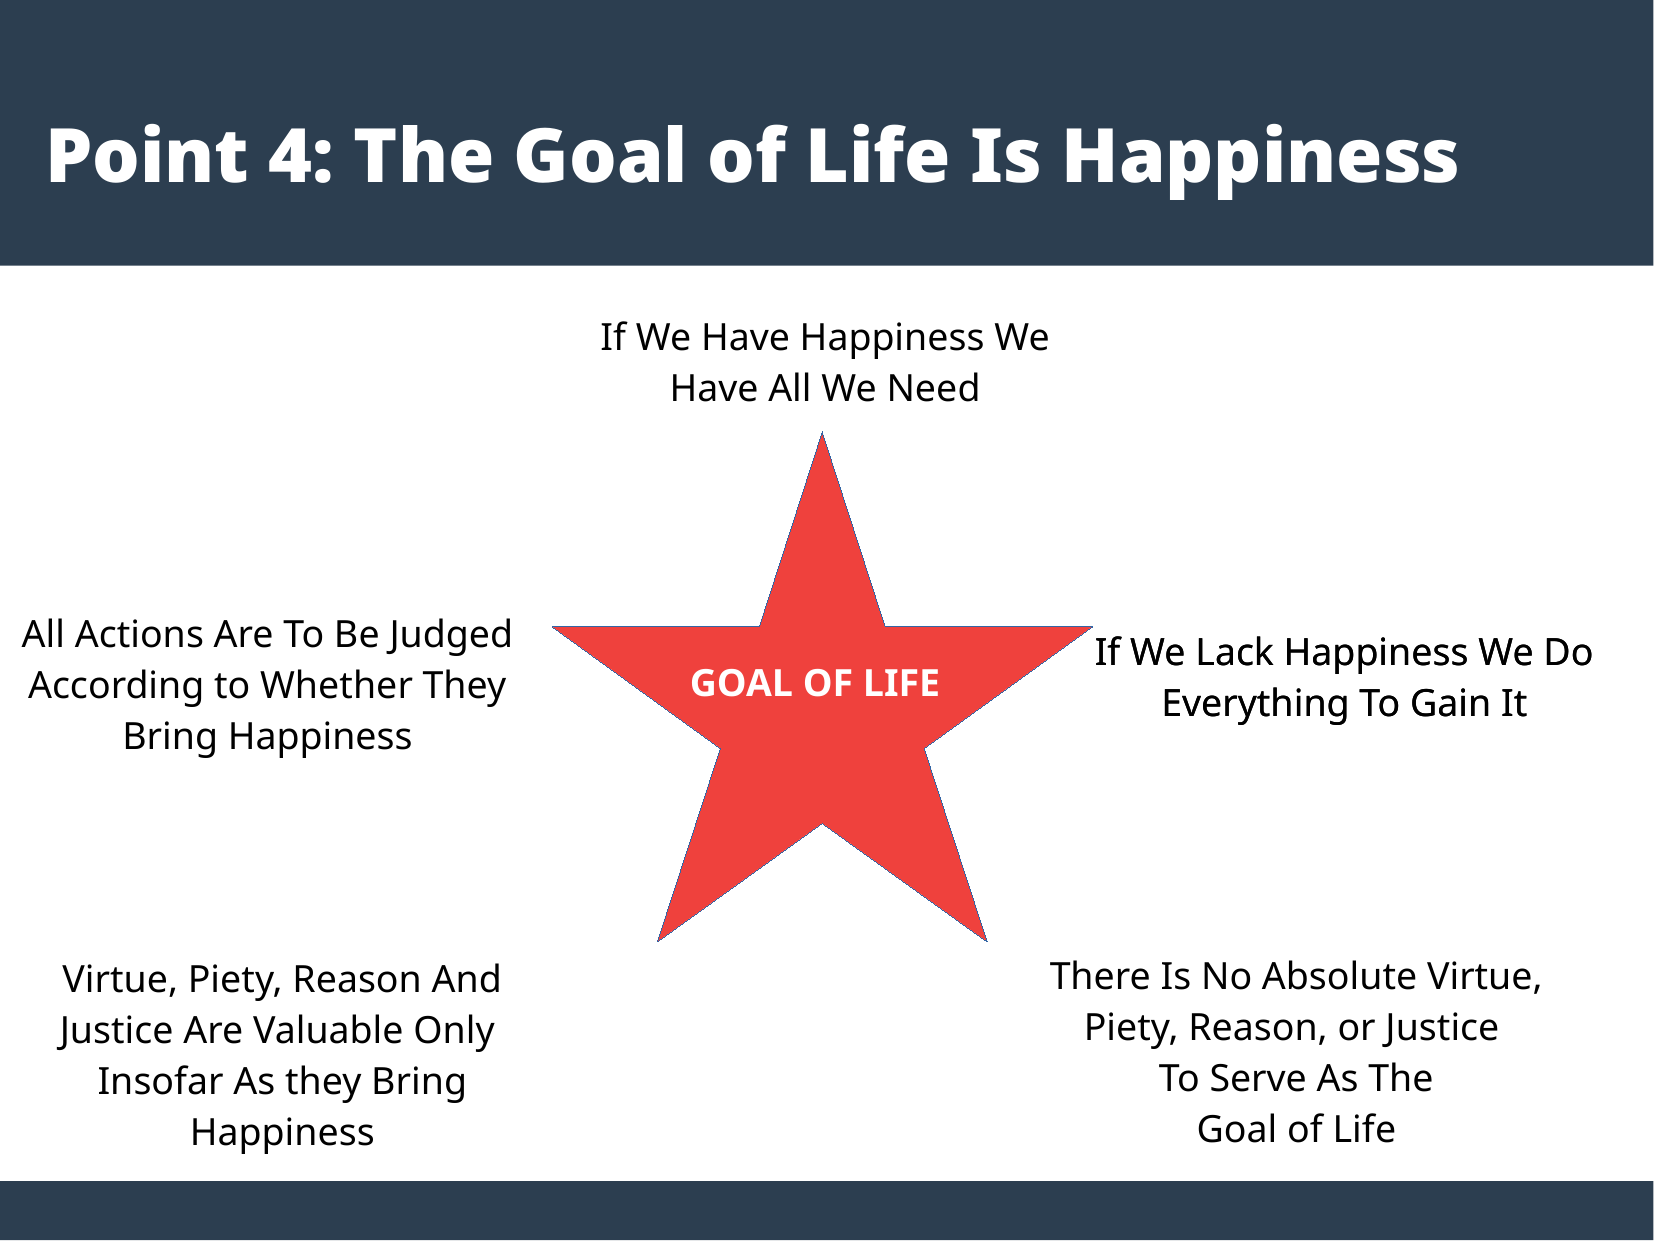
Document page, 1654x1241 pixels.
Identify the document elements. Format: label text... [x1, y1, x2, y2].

text_box All Actions Are To Be Judged According to Whether They Bring Happiness [6, 600, 571, 746]
text_box GOAL OF LIFE [675, 649, 1051, 796]
title Point 4: The Goal of Life Is Happiness [45, 45, 1654, 261]
text_box If We Have Happiness We Have All We Need [585, 303, 1096, 406]
text_box There Is No Absolute Virtue, Piety, Reason, or Justice To Serve As The Goal of Life [1035, 941, 1654, 1131]
text_box [657, 796, 988, 942]
text_box If We Lack Happiness We Do Everything To Gain It [1080, 618, 1644, 721]
text_box [571, 431, 1080, 716]
text_box Virtue, Piety, Reason And Justice Are Valuable Only Insofar As they Bring Happiness [45, 945, 609, 1134]
